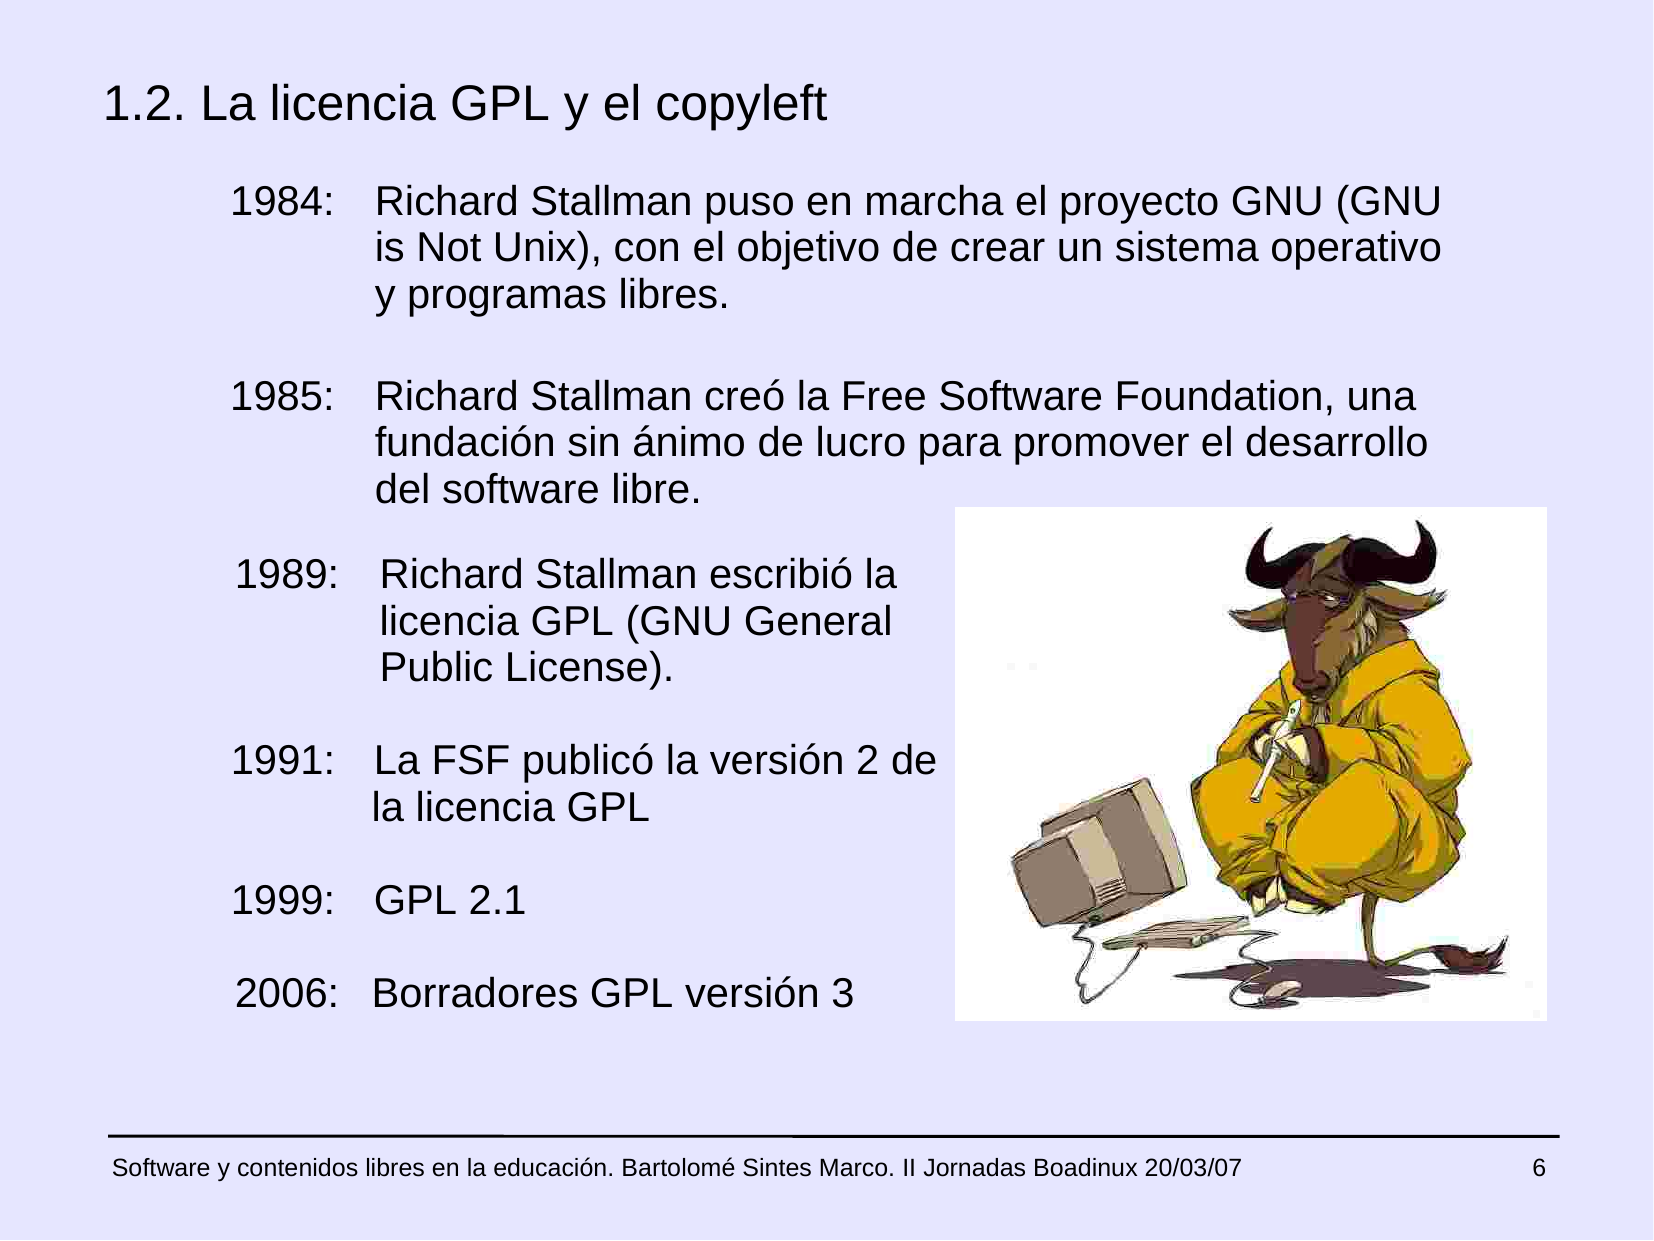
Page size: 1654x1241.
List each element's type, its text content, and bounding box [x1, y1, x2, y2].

text_box 1989: Richard Stallman escribió la licencia GPL (GNU General Public License). 1991: La FSF publicó la versión 2 de la licencia GPL 1999: GPL 2.1 2006: Borradores GPL versión 3 [107, 551, 961, 1019]
picture [955, 507, 1547, 1021]
text_box 1.2. La licencia GPL y el copyleft 1984: Richard Stallman puso en marcha el proyecto GNU (GNU is Not Unix), con el objetivo de crear un sistema operativo y programas libres. 1985: Richard Stallman creó la Free Software Foundation, una fundación sin ánimo de lucro para promover el desarrollo del software libre. [102, 75, 1463, 721]
